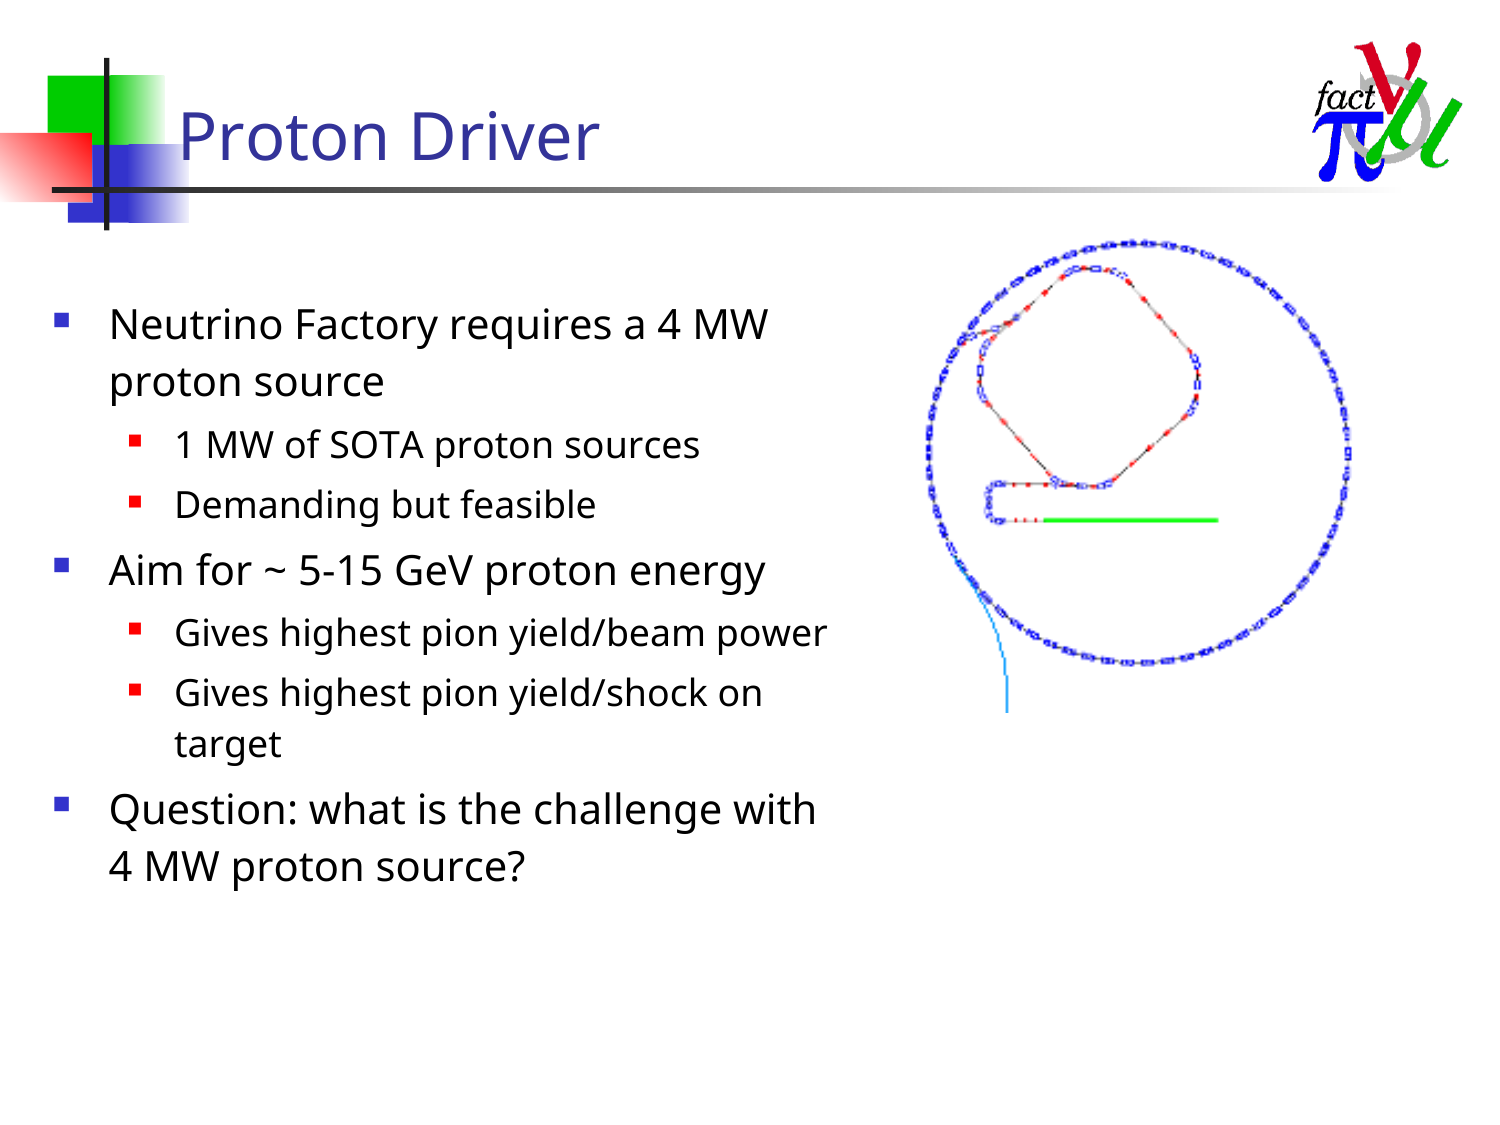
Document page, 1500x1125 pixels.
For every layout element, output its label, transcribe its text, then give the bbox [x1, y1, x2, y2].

picture [1441, 41, 1463, 188]
picture [900, 212, 1387, 713]
list Neutrino Factory requires a 4 MW proton source 1 MW of SOTA proton sources Demanding but feasible Aim for ~ 5-15 GeV proton energy Gives highest pion yield/beam power Gives highest pion yield/shock on target Question: what is the challenge with 4 MW proton source? [37, 287, 850, 865]
title Proton Driver [162, 0, 1441, 188]
